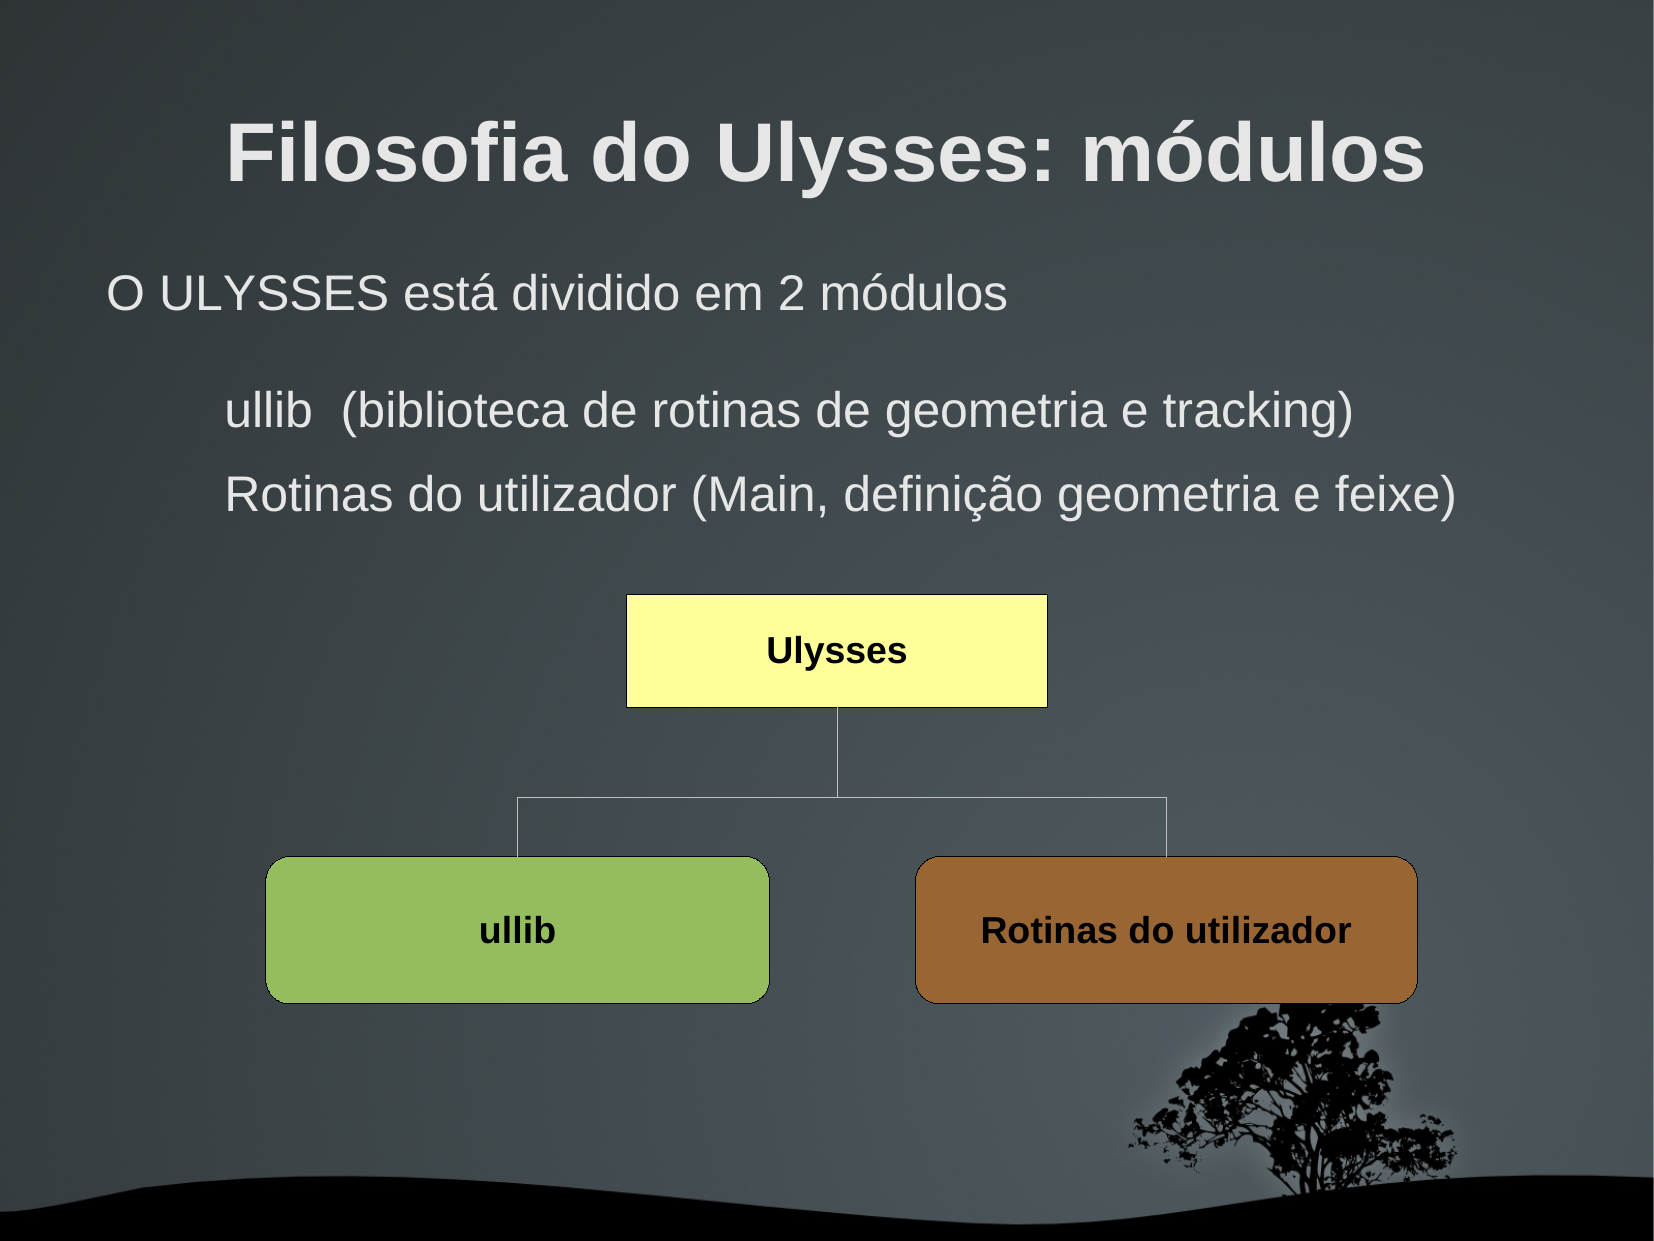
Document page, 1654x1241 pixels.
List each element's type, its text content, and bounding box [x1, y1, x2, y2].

list O ULYSSES está dividido em 2 módulos [88, 265, 1577, 444]
text_box Ulysses [626, 594, 1048, 708]
text_box Rotinas do utilizador [915, 856, 1418, 1004]
title Filosofia do Ulysses: módulos [82, 49, 1571, 257]
picture [0, 0, 1654, 1241]
text_box ullib [265, 856, 770, 1004]
text_box ullib (biblioteca de rotinas de geometria e tracking) Rotinas do utilizador (Main, definição geometria e feixe) [206, 354, 1536, 540]
